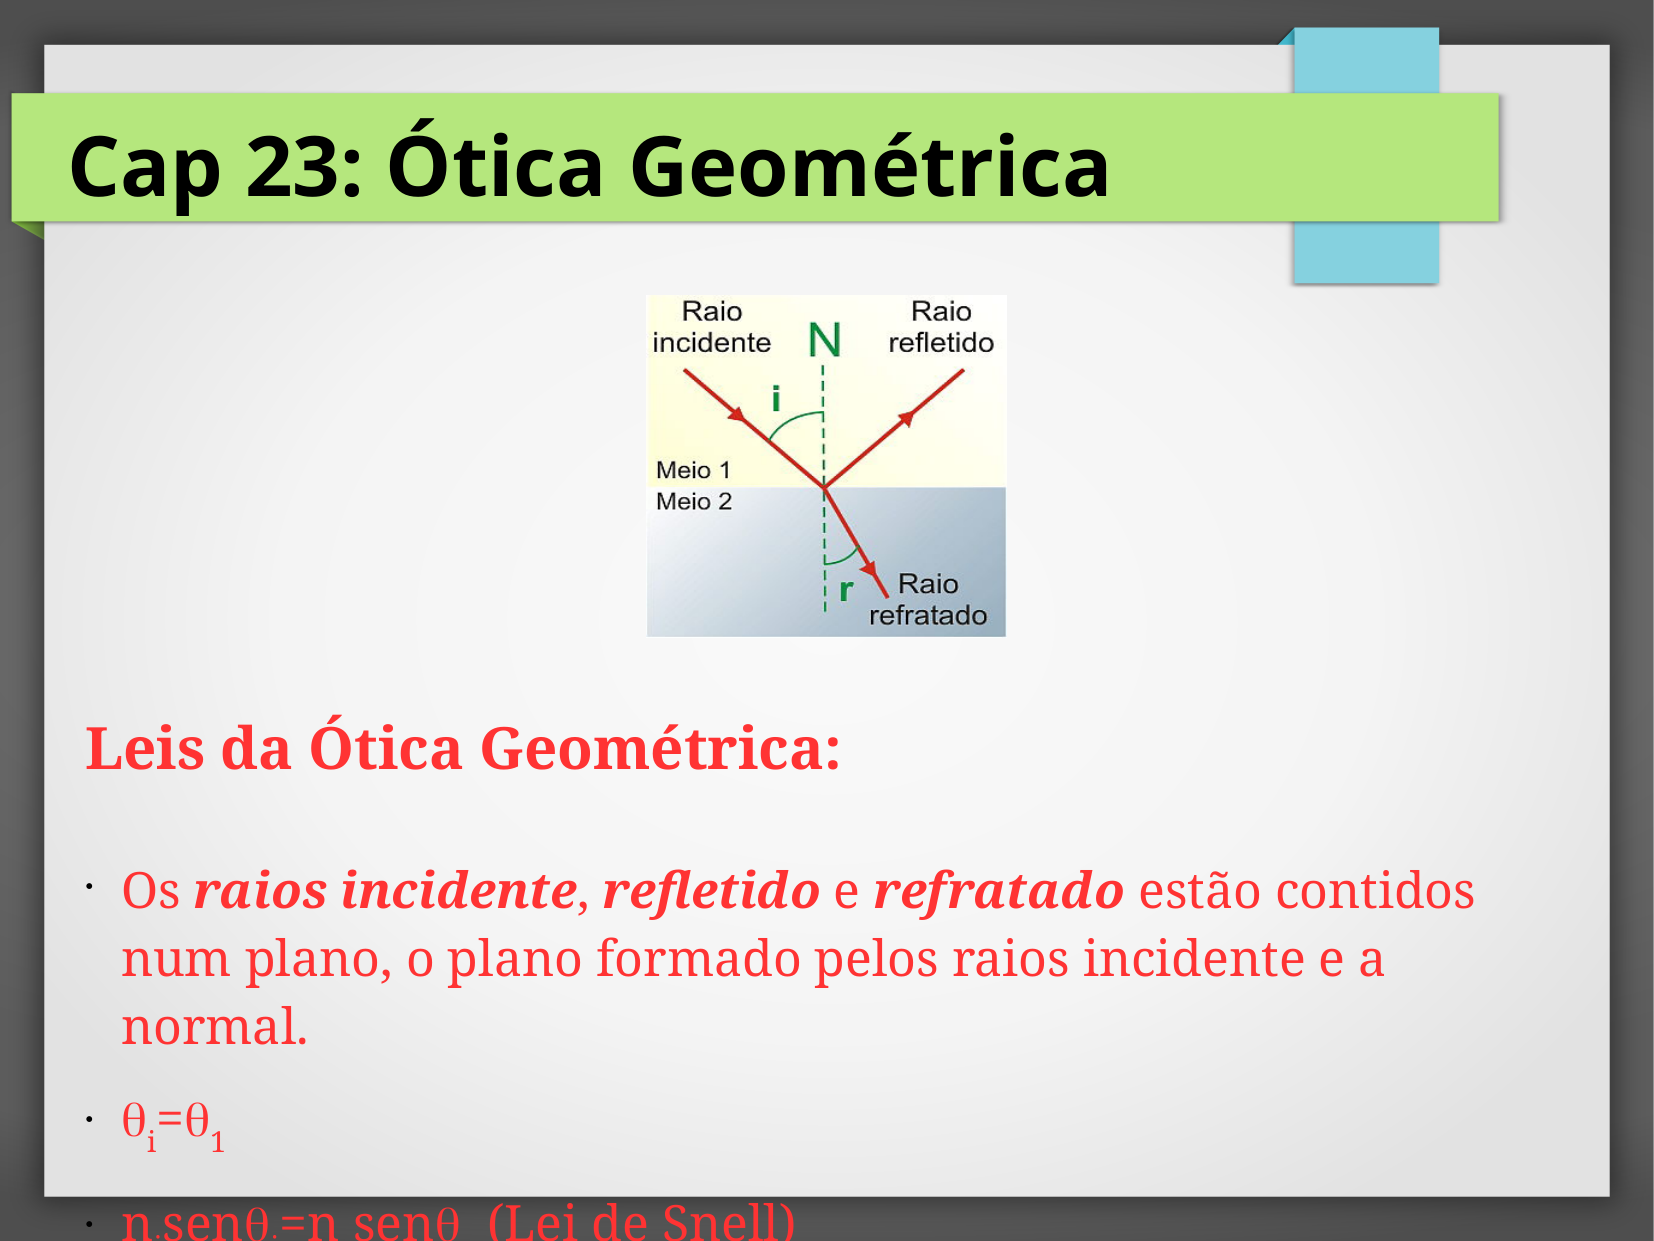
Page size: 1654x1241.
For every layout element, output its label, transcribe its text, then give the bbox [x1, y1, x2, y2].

picture [383, 1216, 394, 1225]
picture [441, 1224, 453, 1240]
picture [599, 1217, 612, 1238]
picture [132, 1217, 143, 1241]
text_box Leis da Ótica Geométrica: Os raios incidente, refletido e refratado estão contidos num plano, o plano formado pelos raios incidente e a normal. qi=q1 nisenqi=nrsenqr (Lei de Snell) [70, 335, 1583, 1158]
picture [318, 1217, 329, 1241]
picture [729, 1216, 740, 1225]
picture [0, 0, 1654, 1241]
text_box Cap 23: Ótica Geométrica [53, 100, 1607, 1193]
picture [700, 1217, 711, 1241]
picture [543, 1216, 554, 1225]
picture [193, 1216, 204, 1225]
picture [222, 1217, 233, 1241]
picture [630, 1216, 641, 1225]
picture [413, 1217, 424, 1241]
picture [251, 1224, 263, 1240]
